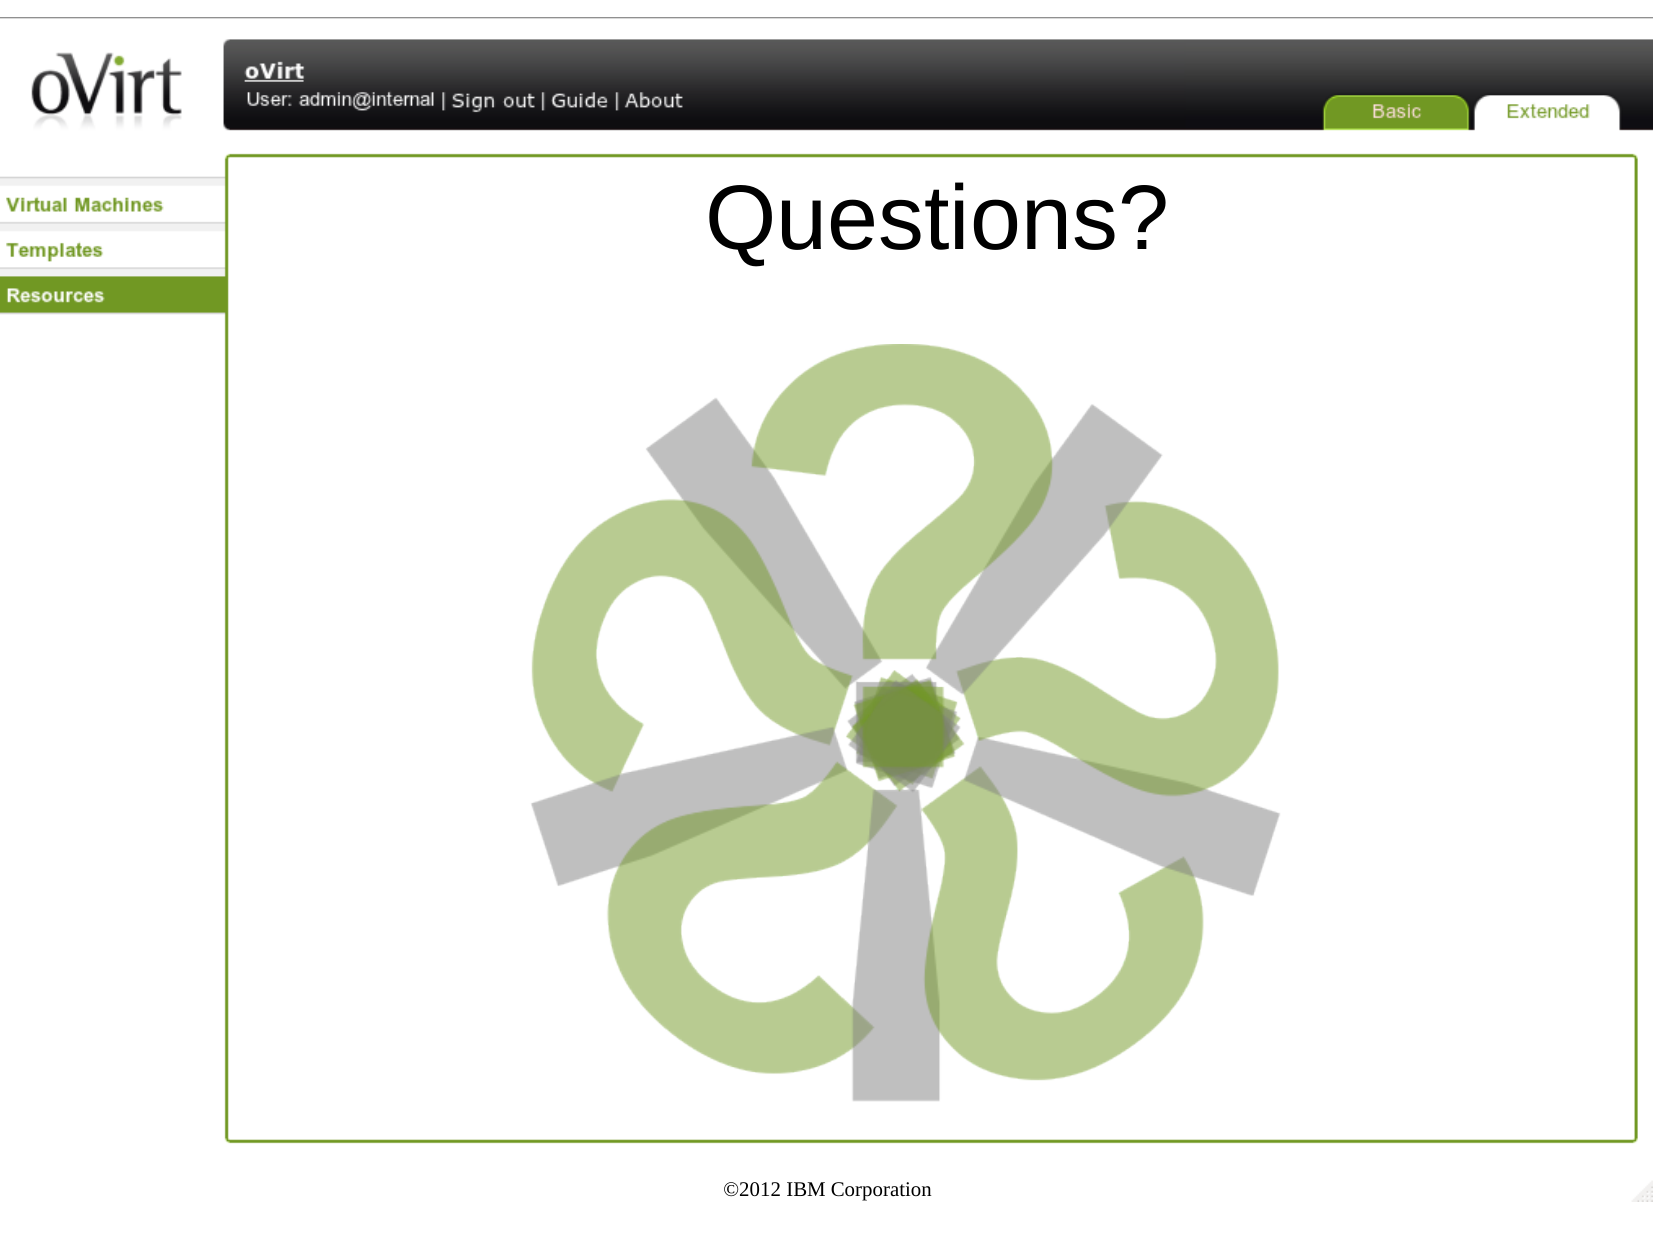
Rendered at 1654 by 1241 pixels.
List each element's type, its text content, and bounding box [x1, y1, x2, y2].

title Questions? [240, 114, 1636, 322]
picture [0, 17, 1653, 1202]
